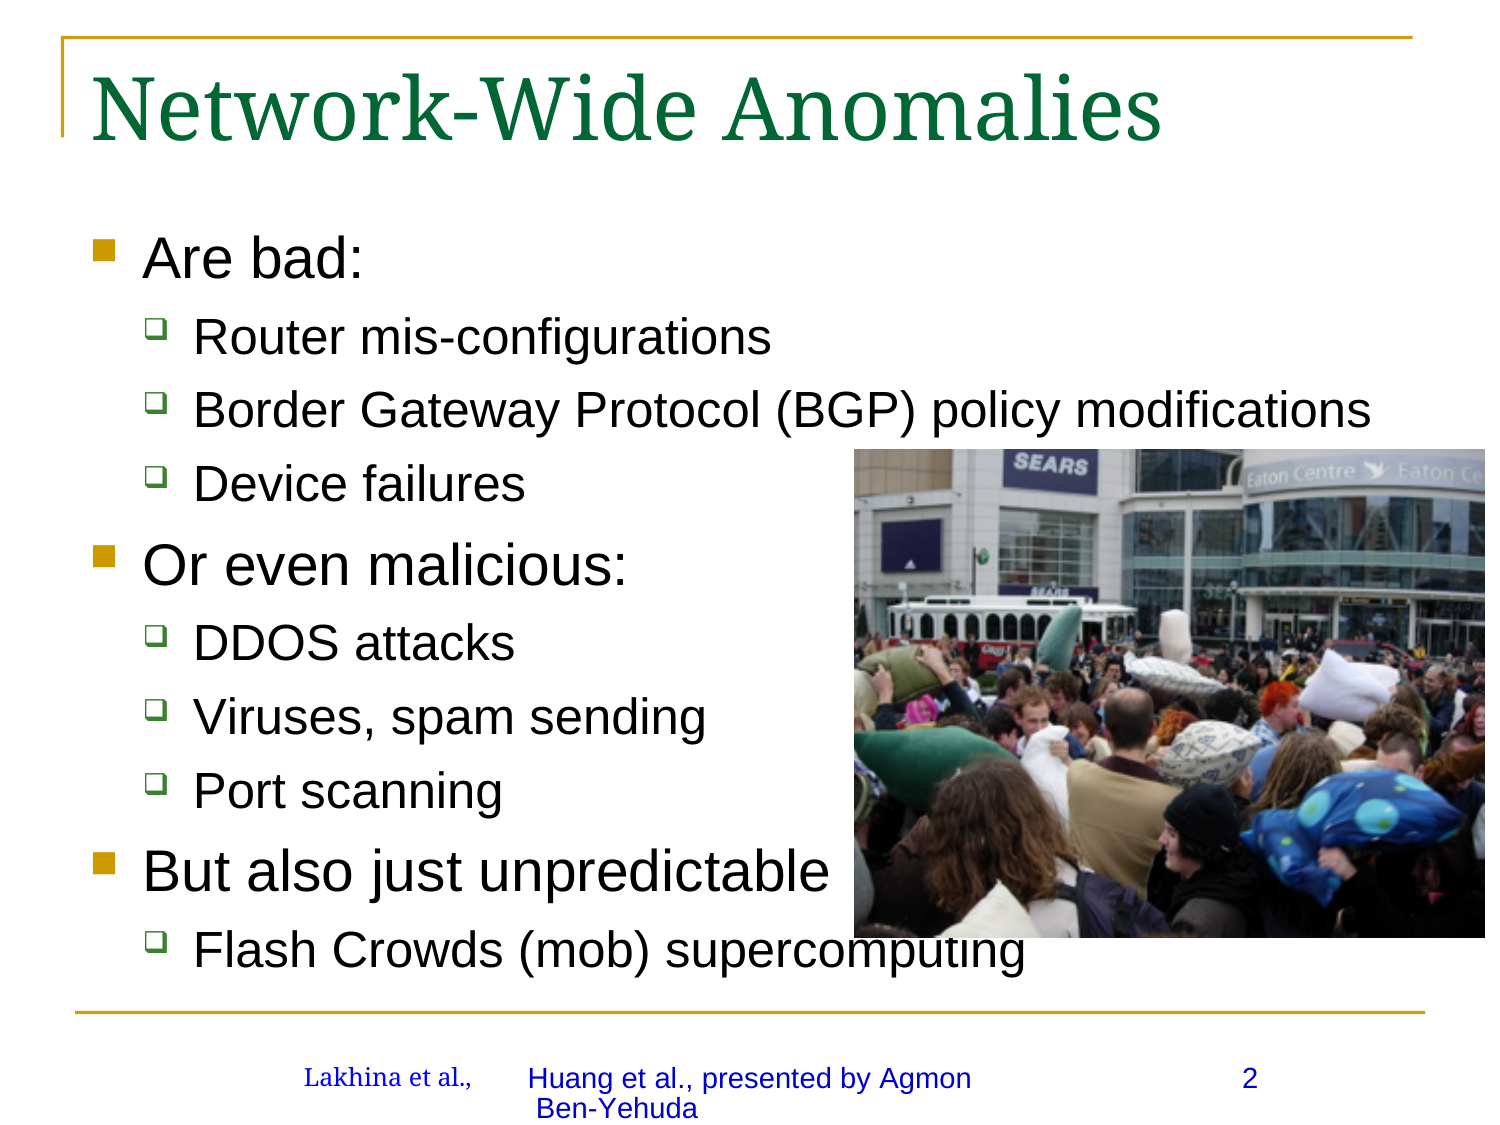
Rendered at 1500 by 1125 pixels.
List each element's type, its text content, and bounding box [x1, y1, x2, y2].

list Are bad: Router mis-configurations Border Gateway Protocol (BGP) policy modifications Device failures Or even malicious: DDOS attacks Viruses, spam sending Port scanning But also just unpredictable Flash Crowds (mob) supercomputing [75, 212, 1426, 1000]
picture [854, 449, 1485, 938]
text_box Lakhina et al., [74, 1049, 487, 1100]
title Network-Wide Anomalies [75, 45, 1426, 212]
